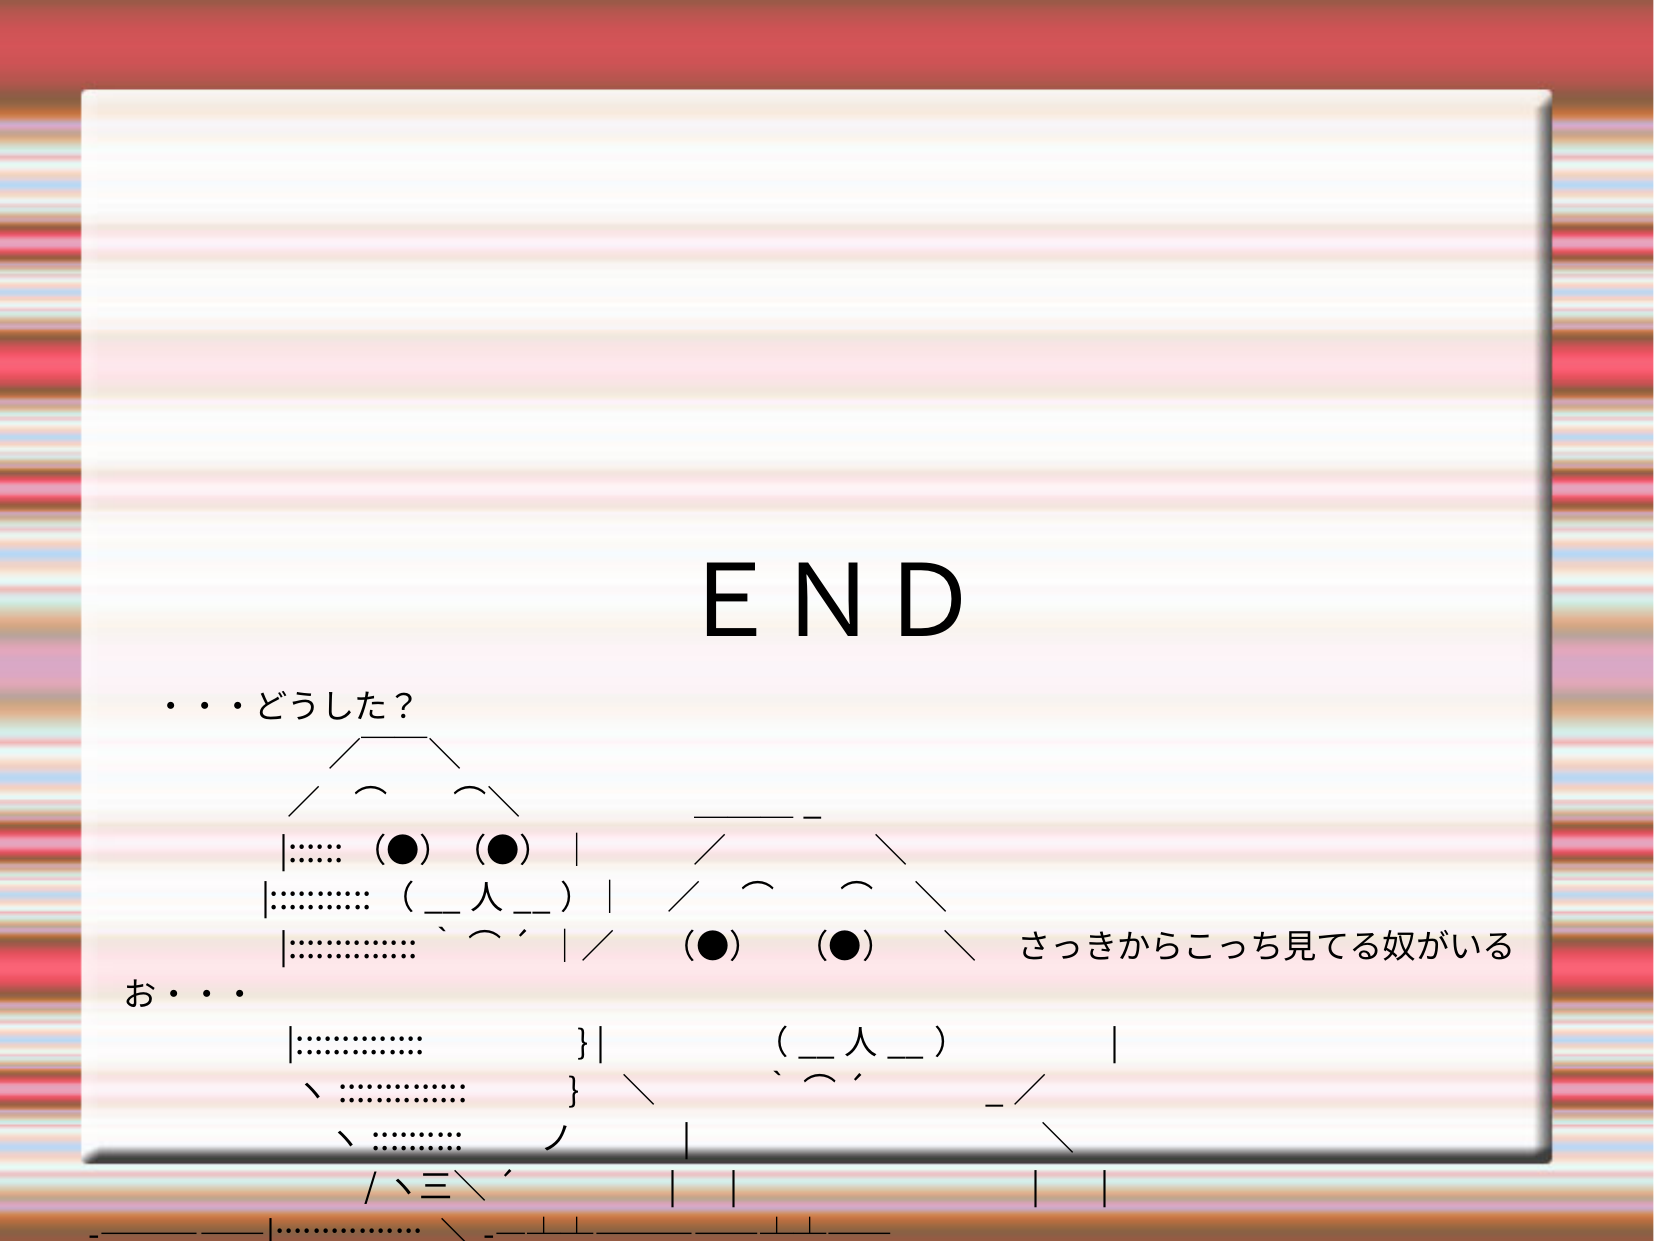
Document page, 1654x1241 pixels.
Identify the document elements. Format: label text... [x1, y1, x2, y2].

picture [0, 0, 1654, 1241]
subtitle ・・・どうした？ ／￣￣＼ ／ ⌒ ⌒＼ ＿＿＿_ |::::::（●）（●） ｜ ／ ＼ |:::::::::::（__人__）｜ ／ ⌒ ⌒ ＼ |::::::::::::::｀ ⌒´ ｜／ （●） （●） ＼ さっきからこっち見てる奴がいるお・・・ |:::::::::::::: } | （__人__） | ヽ:::::::::::::: } ＼ ｀ ⌒´ _／ ヽ:::::::::: ノ | ＼ /ヽ三＼´ | | | | -―――――|:::::::::::::::: ＼-―┴┴―――――┴┴―― [88, 665, 1536, 1241]
text_box ＥＮＤ [679, 520, 980, 621]
